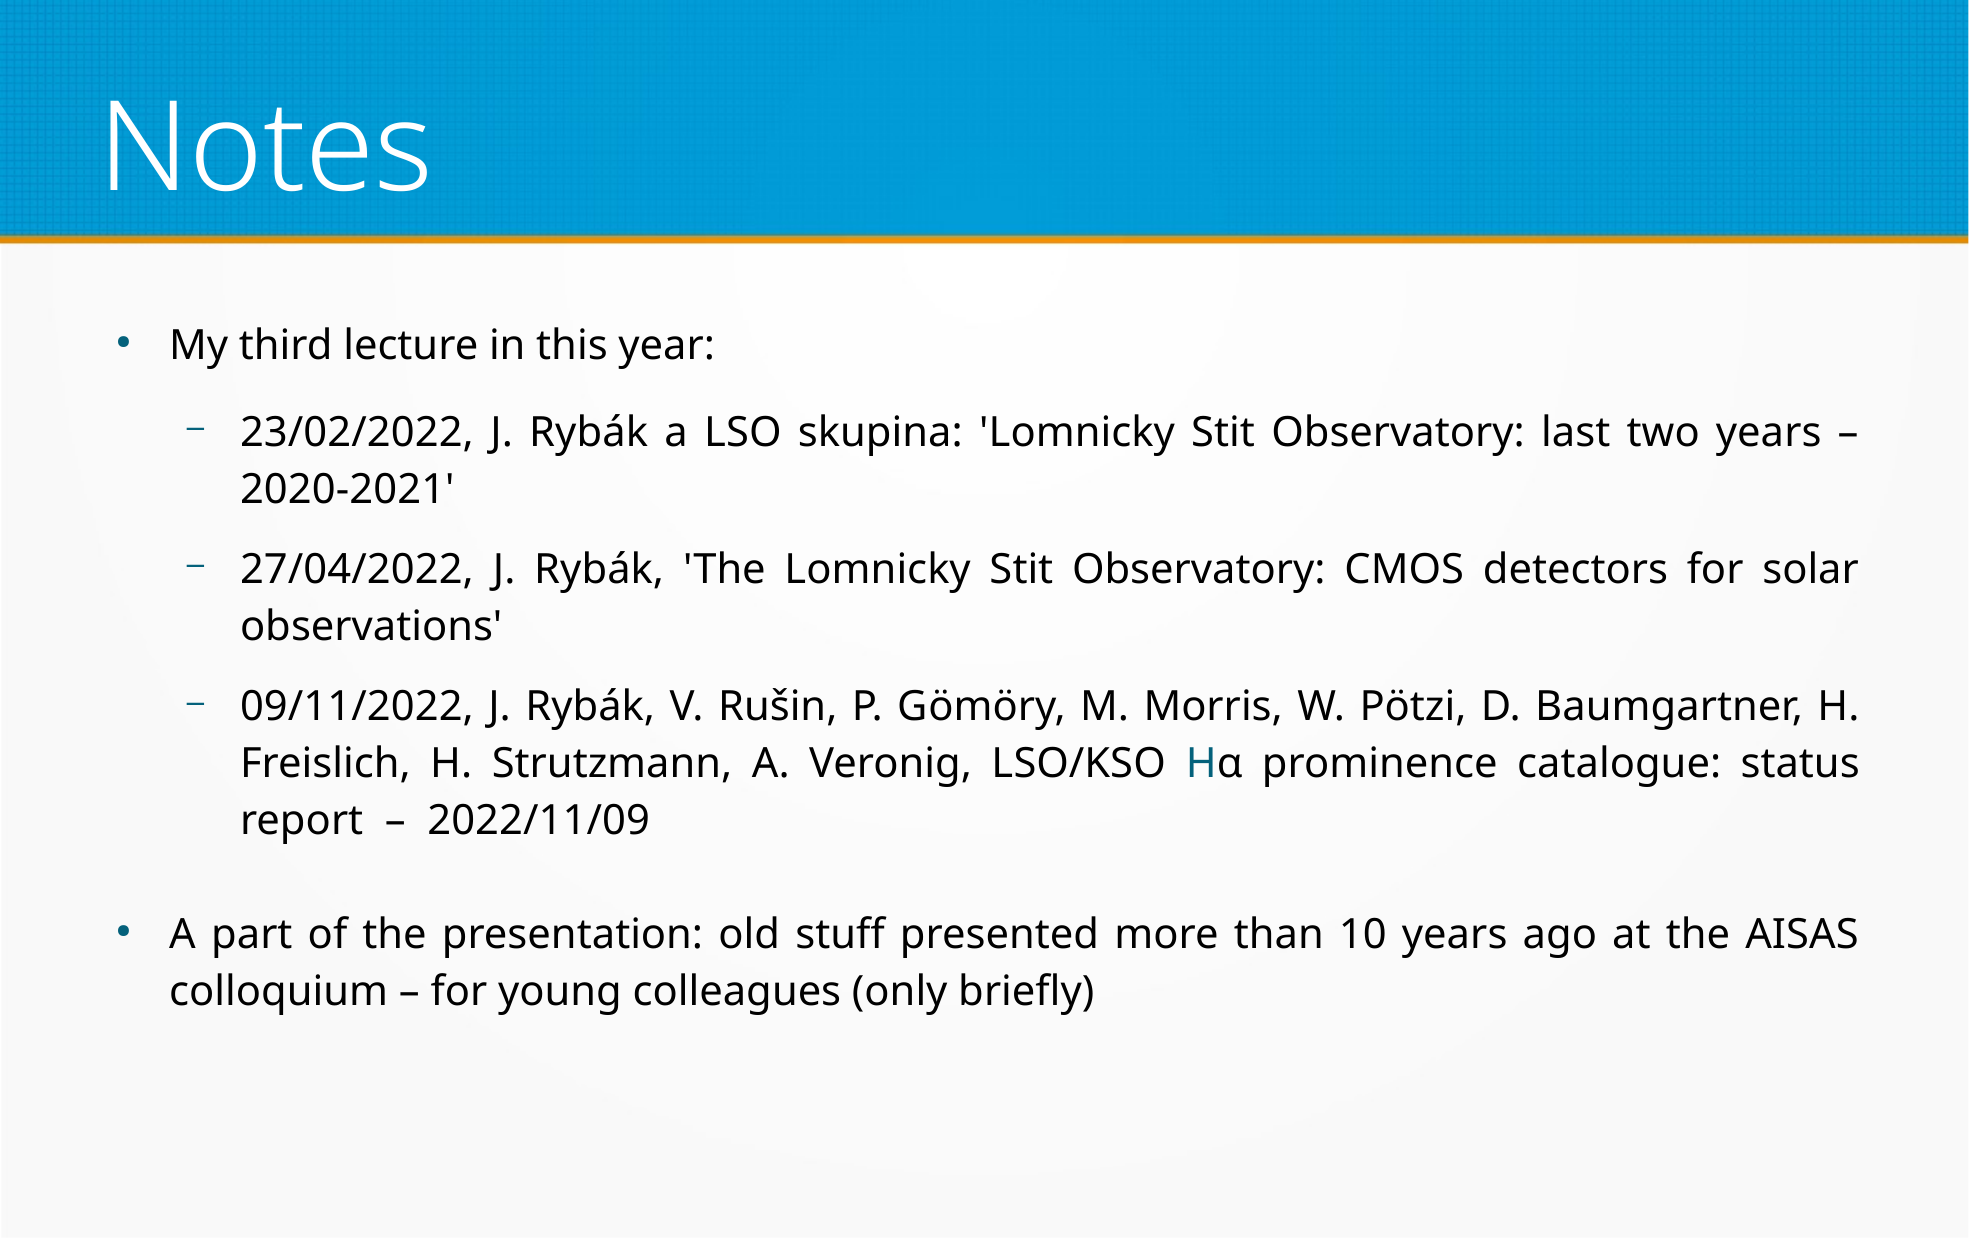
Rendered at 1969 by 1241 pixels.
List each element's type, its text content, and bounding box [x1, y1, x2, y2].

picture [0, 233, 1969, 1241]
list My third lecture in this year: 23/02/2022, J. Rybák a LSO skupina: 'Lomnicky Stit Observatory: last two years – 2020-2021' 27/04/2022, J. Rybák, 'The Lomnicky Stit Observatory: CMOS detectors for solar observations' 09/11/2022, J. Rybák, V. Rušin, P. Gömöry, M. Morris, W. Pötzi, D. Baumgartner, H. Freislich, H. Strutzmann, A. Veronig, LSO/KSO Hα prominence catalogue: status report – 2022/11/09 A part of the presentation: old stuff presented more than 10 years ago at the AISAS colloquium – for young colleagues (only briefly) [98, 315, 1861, 1081]
title Notes [98, 19, 1870, 227]
